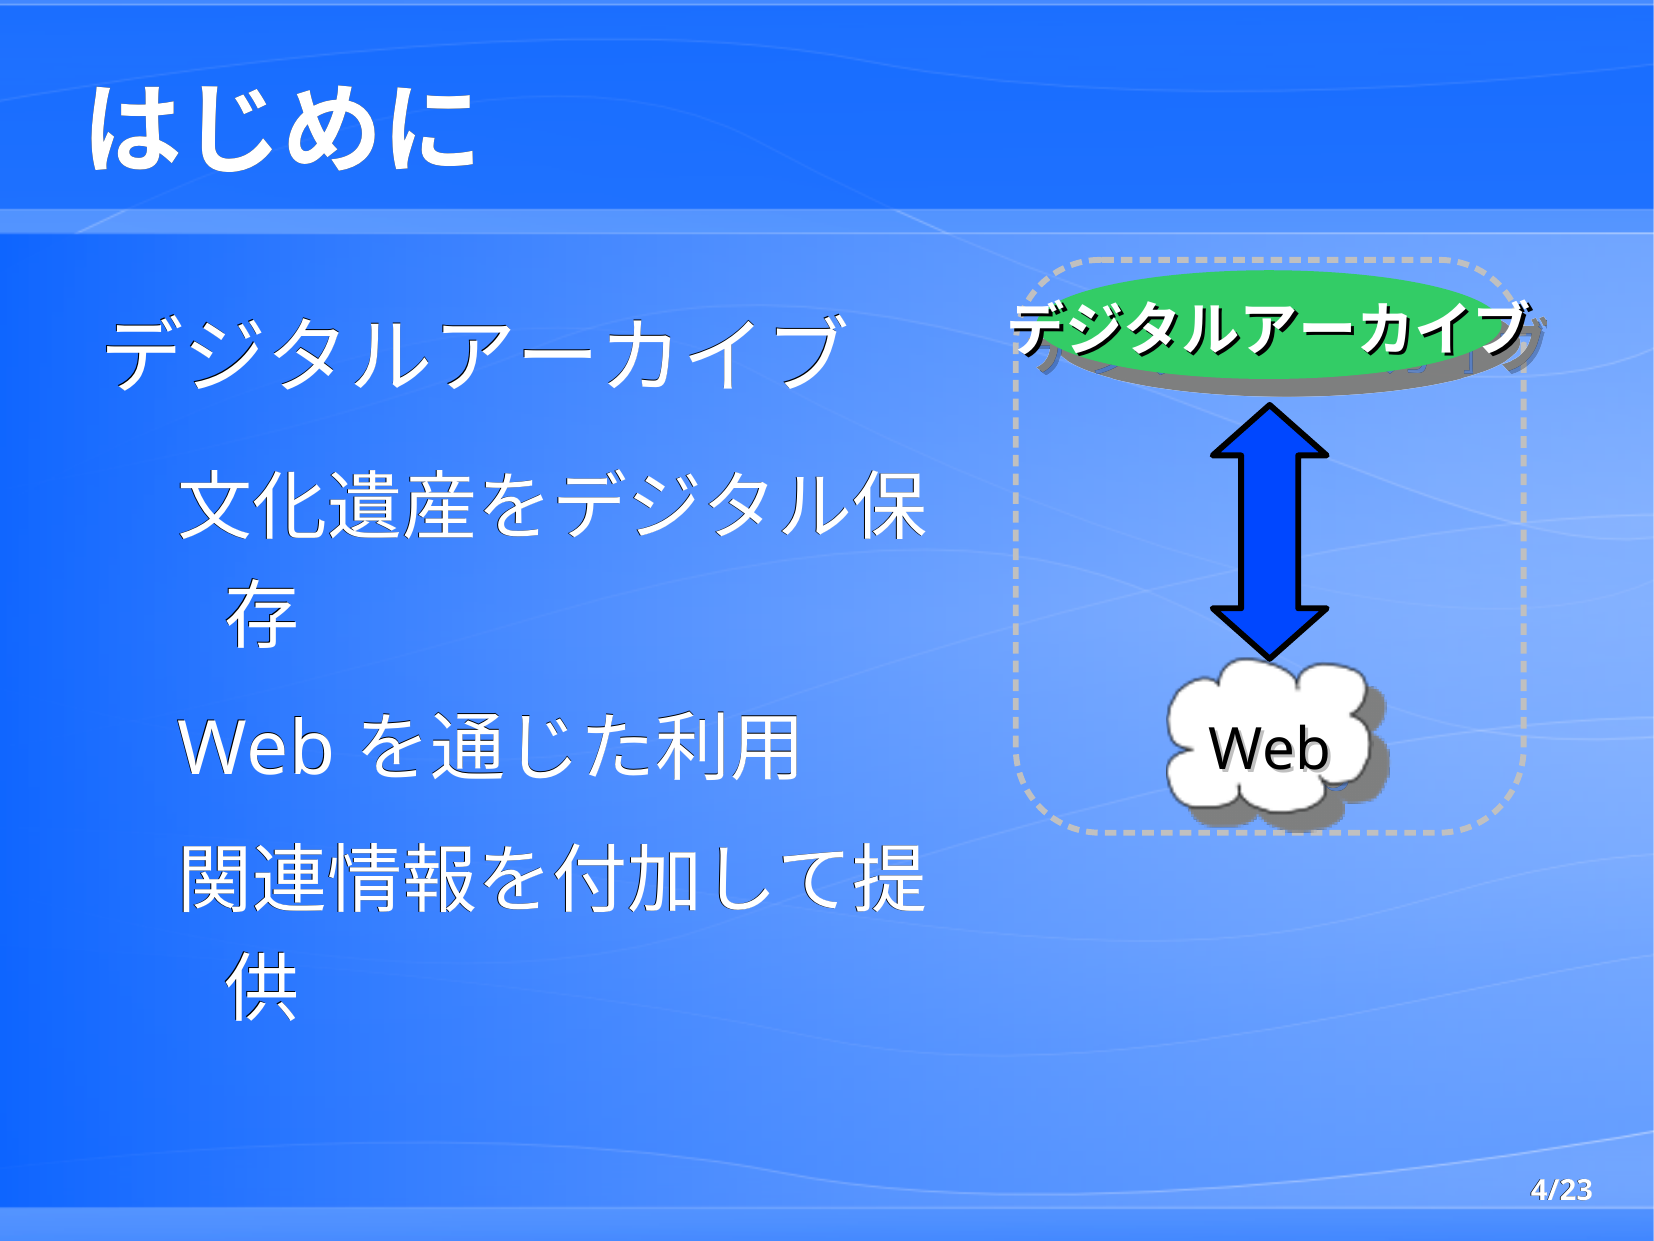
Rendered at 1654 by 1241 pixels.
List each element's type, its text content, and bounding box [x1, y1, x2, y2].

list デジタルアーカイブ 文化遺産をデジタル保存 Webを通じた利用 関連情報を付加して提供 [82, 289, 975, 787]
title はじめに [23, 8, 1625, 237]
text_box デジタルアーカイブ [1036, 270, 1502, 379]
picture [0, 0, 1654, 1241]
text_box [1212, 404, 1327, 643]
